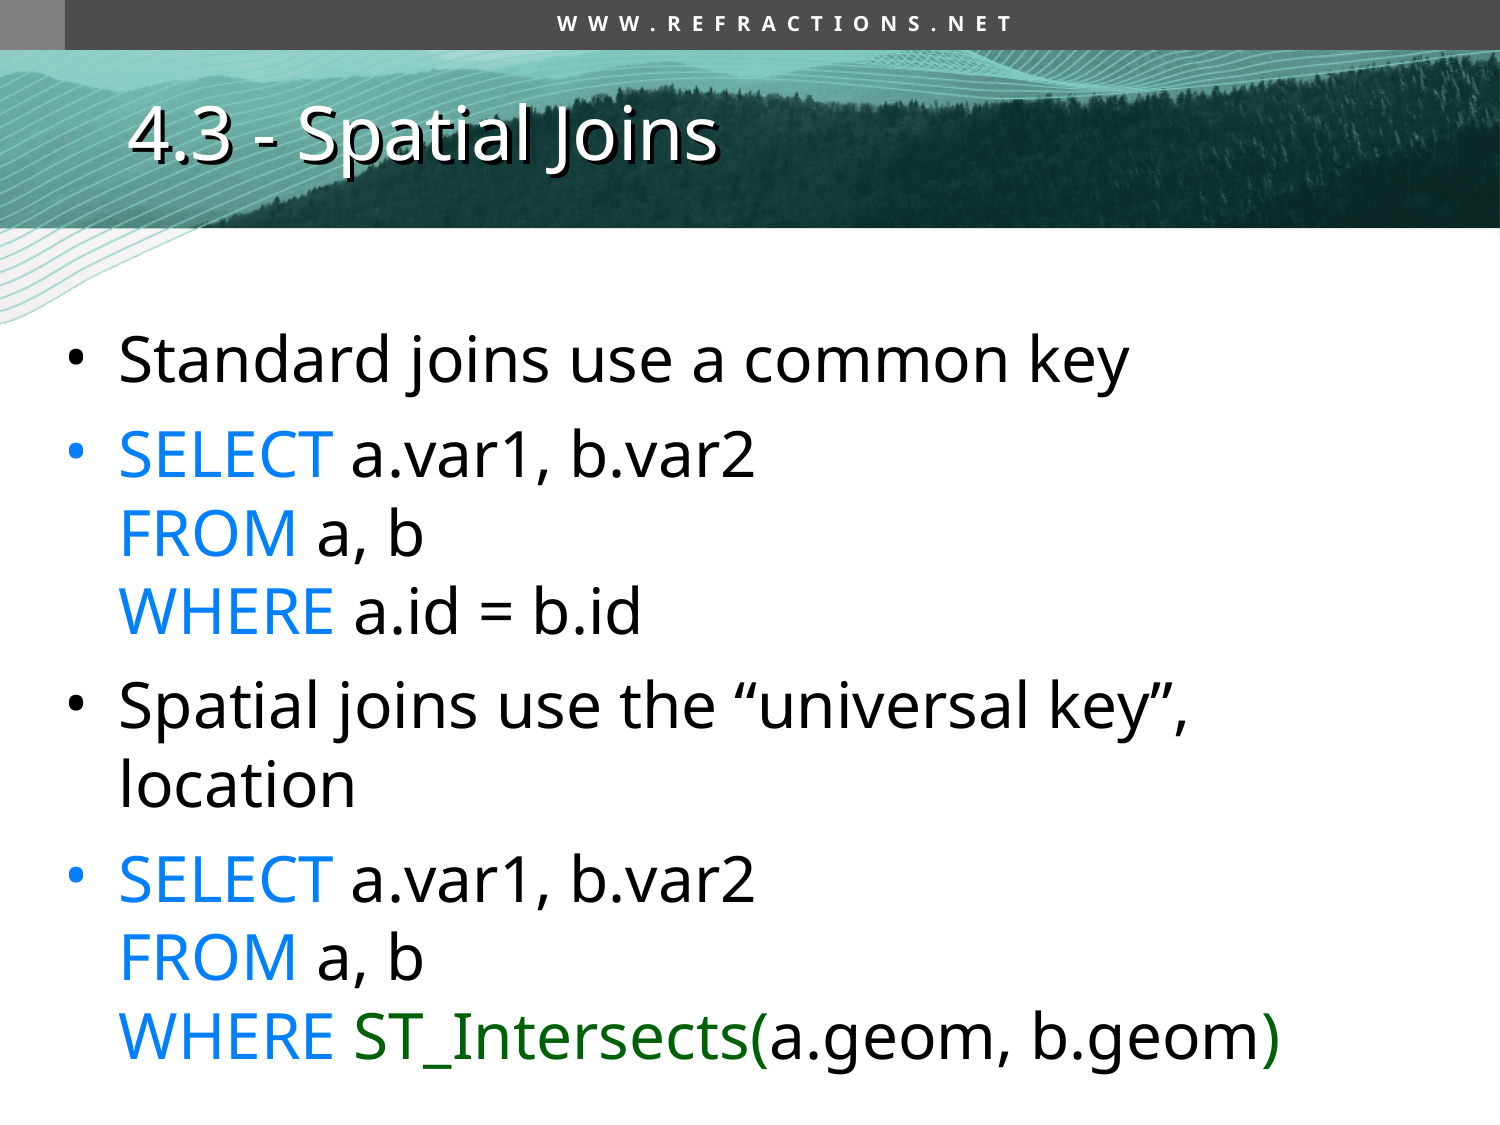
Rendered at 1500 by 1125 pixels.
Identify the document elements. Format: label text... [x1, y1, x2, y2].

title 4.3 - Spatial Joins [112, 49, 1388, 213]
picture [0, 50, 1500, 325]
list Standard joins use a common key SELECT a.var1, b.var2 FROM a, b WHERE a.id = b.id Spatial joins use the “universal key”, location SELECT a.var1, b.var2 FROM a, b WHERE ST_Intersects(a.geom, b.geom) [50, 312, 1450, 1088]
